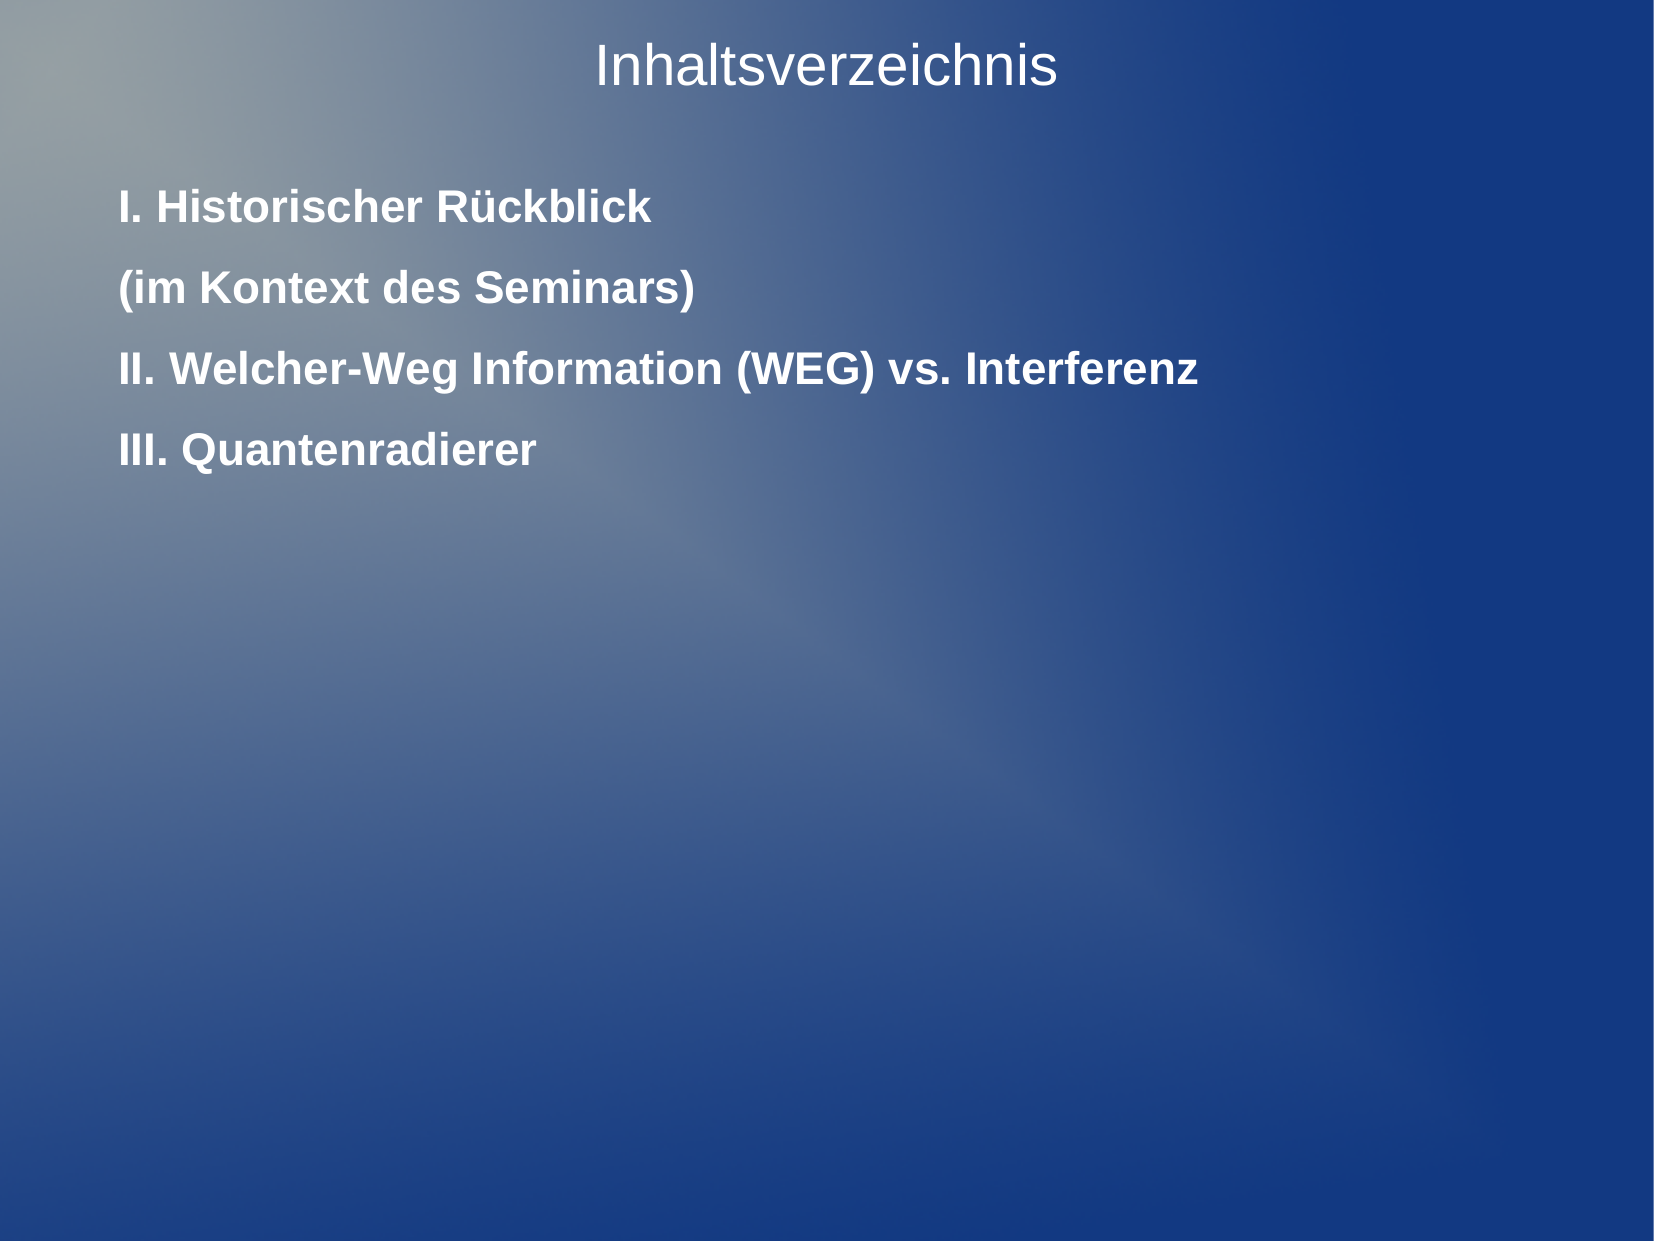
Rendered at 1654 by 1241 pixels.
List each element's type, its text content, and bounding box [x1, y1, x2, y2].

list I. Historischer Rückblick (im Kontext des Seminars) II. Welcher-Weg Information (WEG) vs. Interferenz III. Quantenradierer [47, 100, 1619, 1176]
title Inhaltsverzeichnis [82, 11, 1571, 100]
picture [0, 0, 1654, 1241]
